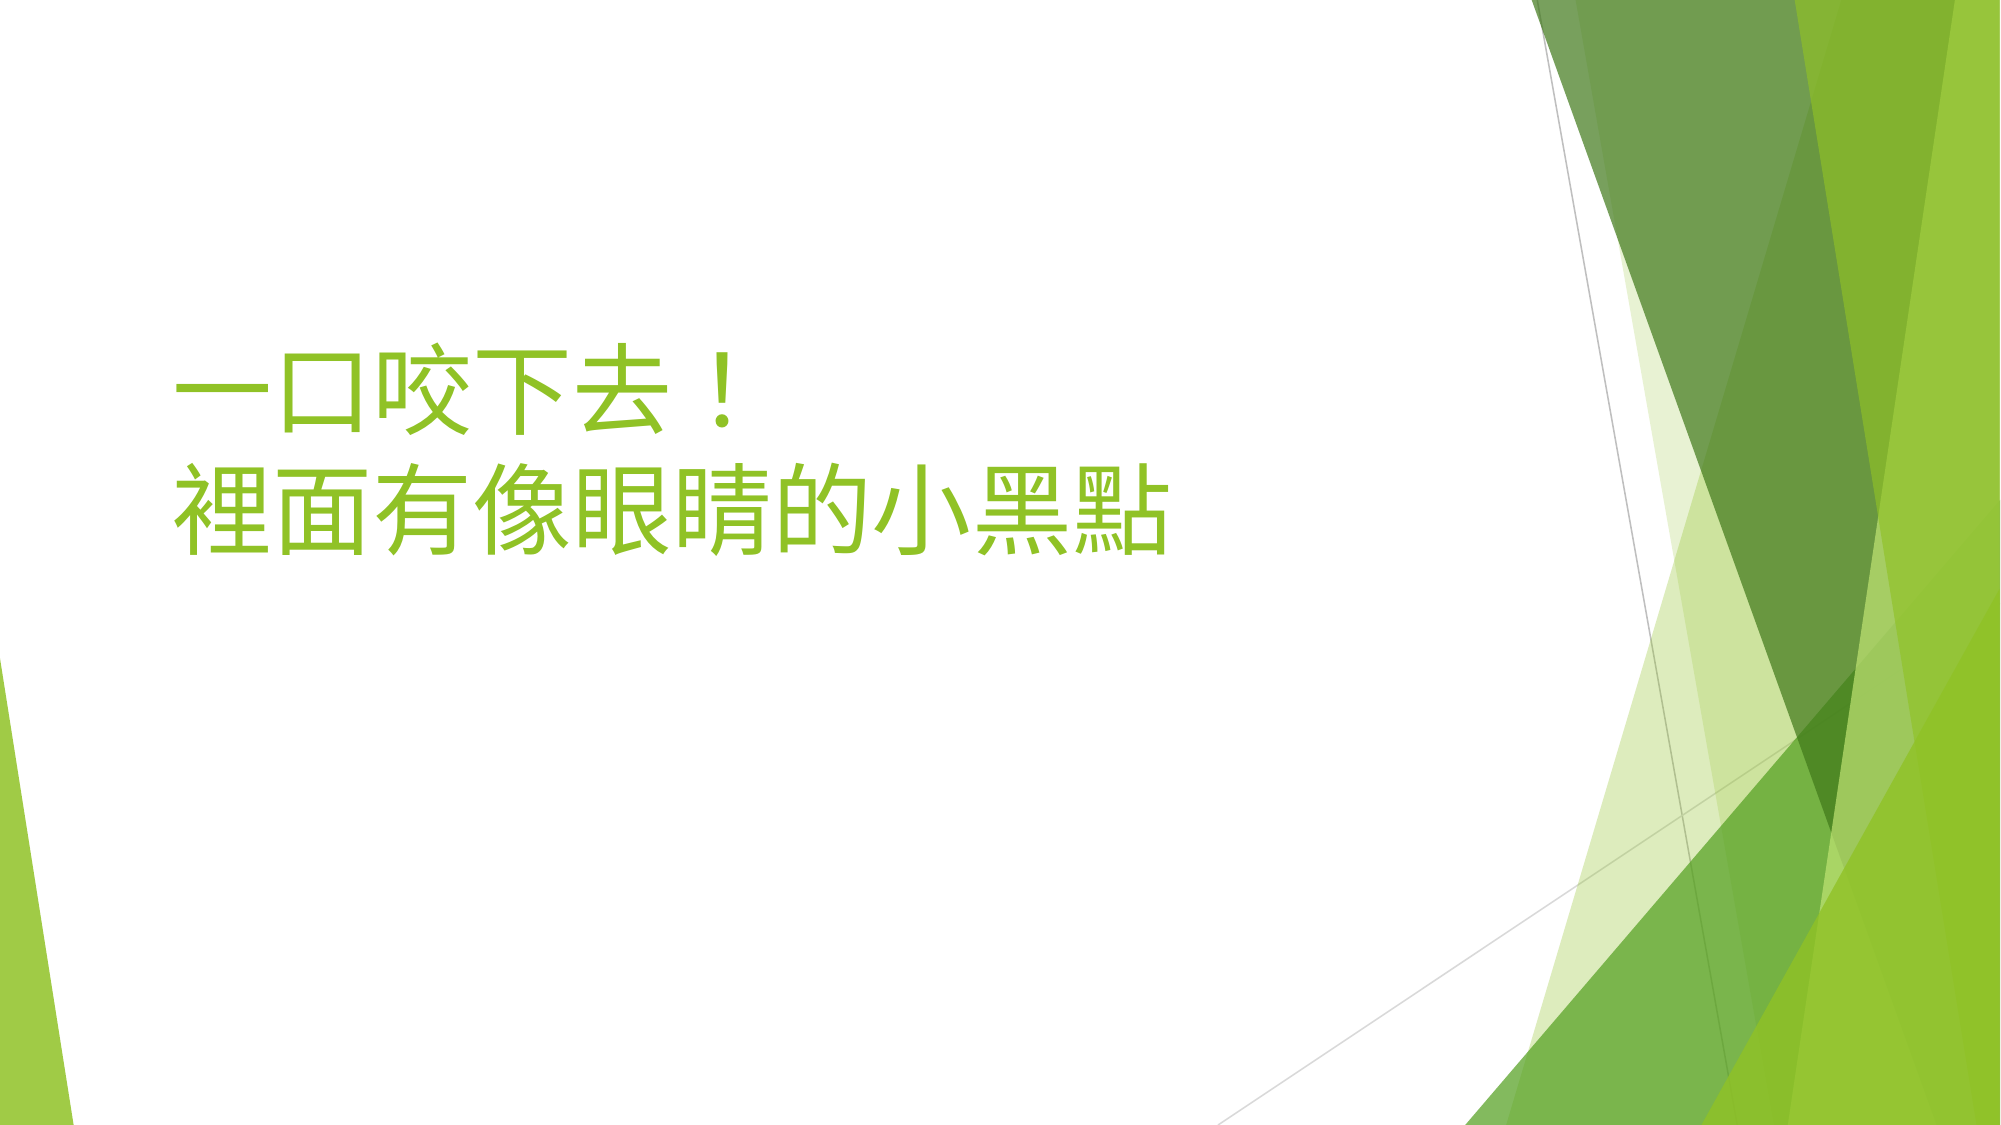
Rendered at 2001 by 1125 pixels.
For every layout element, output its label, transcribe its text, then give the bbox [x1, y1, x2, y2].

text_box 一口咬下去！ 裡面有像眼睛的小黑點 [157, 319, 1568, 620]
